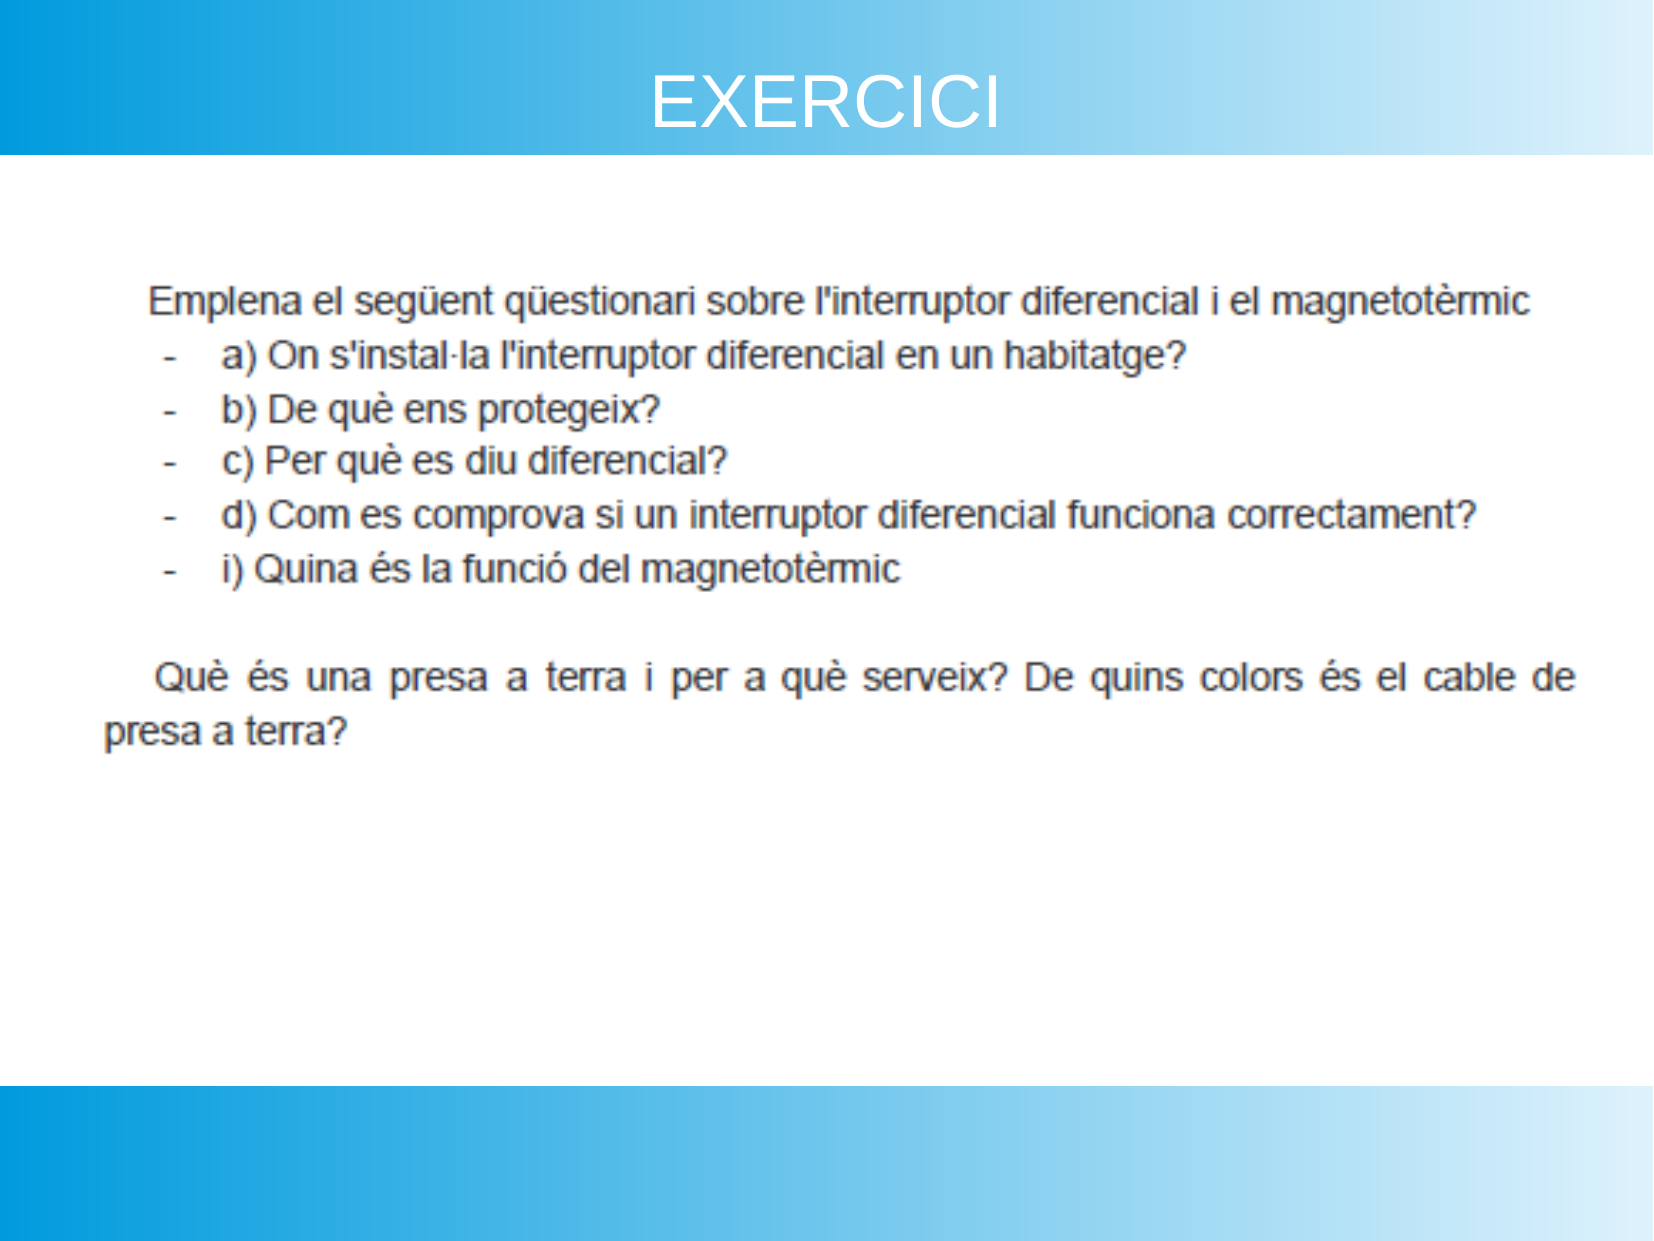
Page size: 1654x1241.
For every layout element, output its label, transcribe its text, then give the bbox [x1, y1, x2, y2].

title EXERCICI [82, 49, 1571, 155]
picture [69, 270, 1622, 780]
